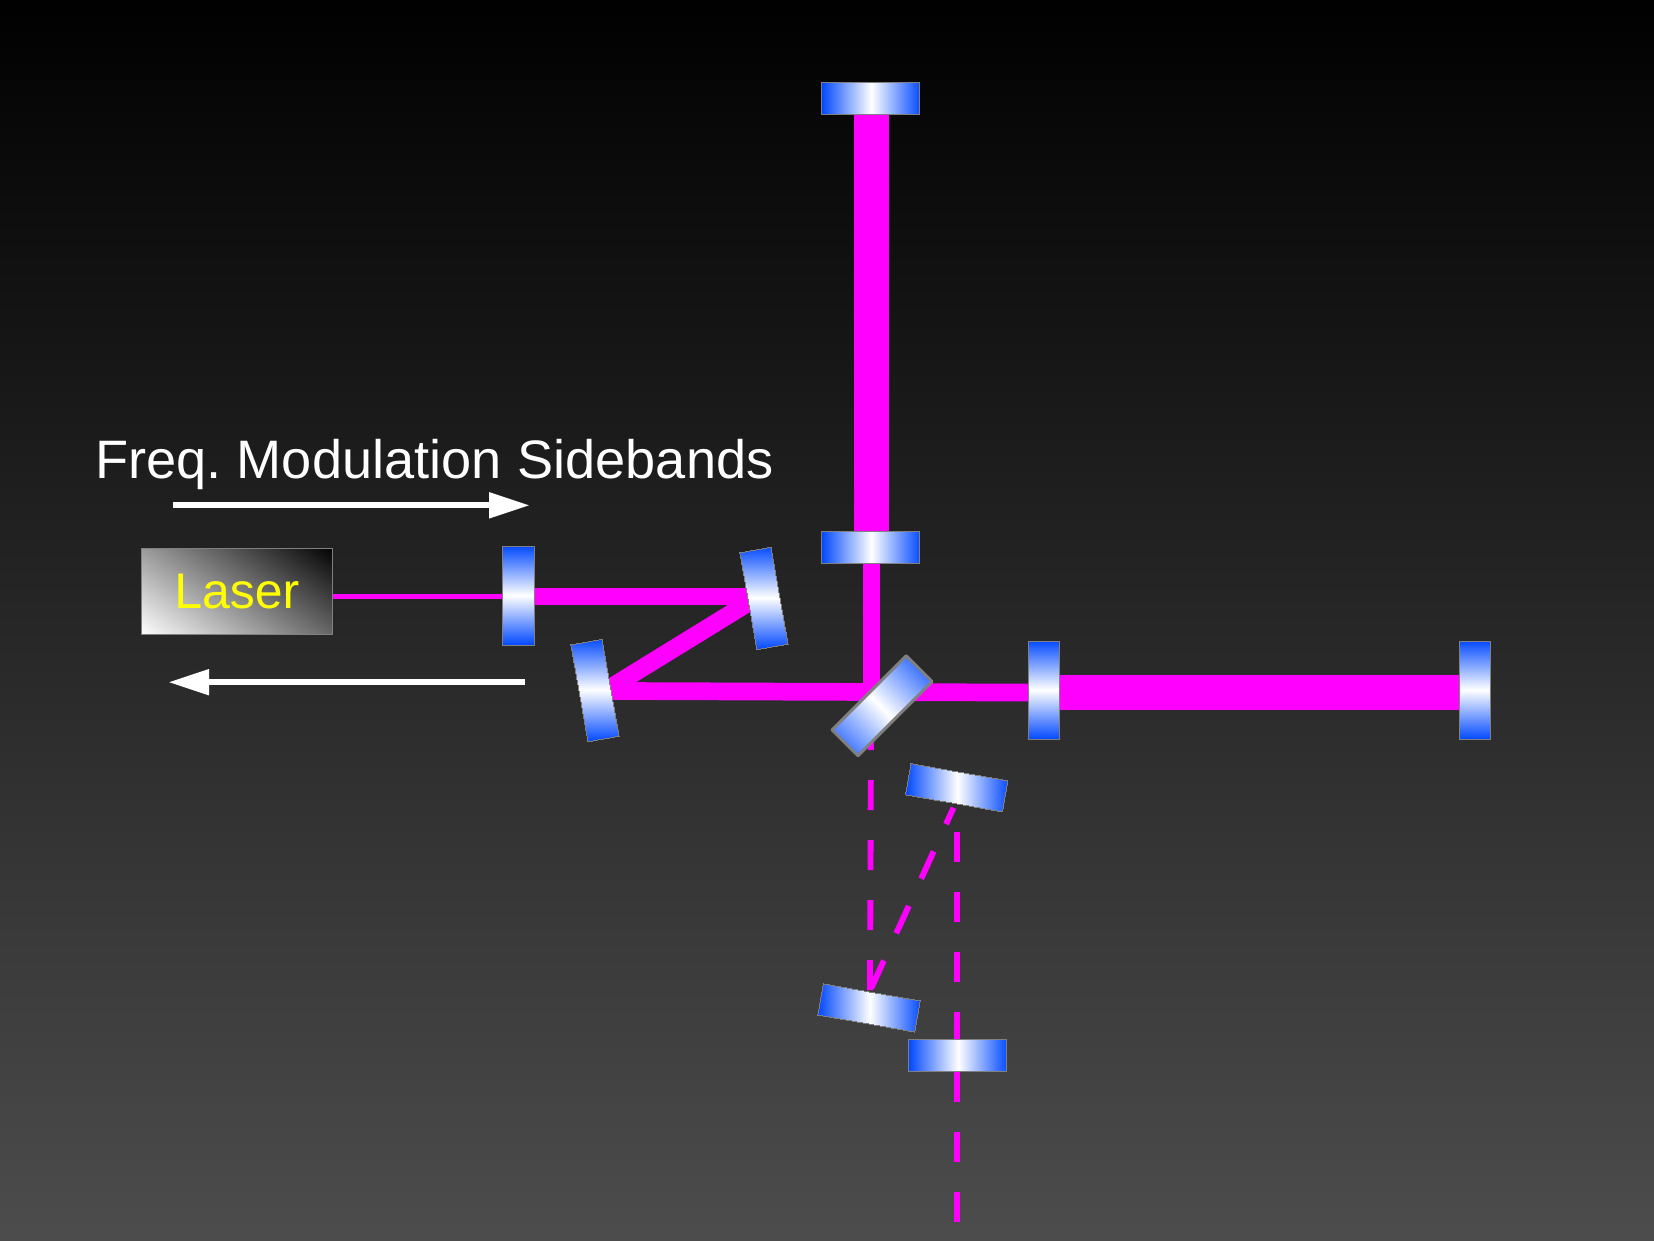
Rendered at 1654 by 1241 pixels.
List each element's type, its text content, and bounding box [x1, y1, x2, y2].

text_box [908, 1039, 1007, 1072]
text_box [905, 763, 1008, 812]
text_box [1459, 641, 1491, 740]
text_box [739, 547, 789, 650]
text_box [821, 531, 920, 564]
text_box [570, 639, 620, 742]
text_box [832, 655, 933, 756]
text_box [821, 82, 920, 115]
text_box [1028, 641, 1060, 740]
text_box [502, 546, 535, 646]
text_box [817, 983, 921, 1033]
text_box Laser [141, 548, 333, 635]
text_box Freq. Modulation Sidebands [80, 422, 790, 499]
